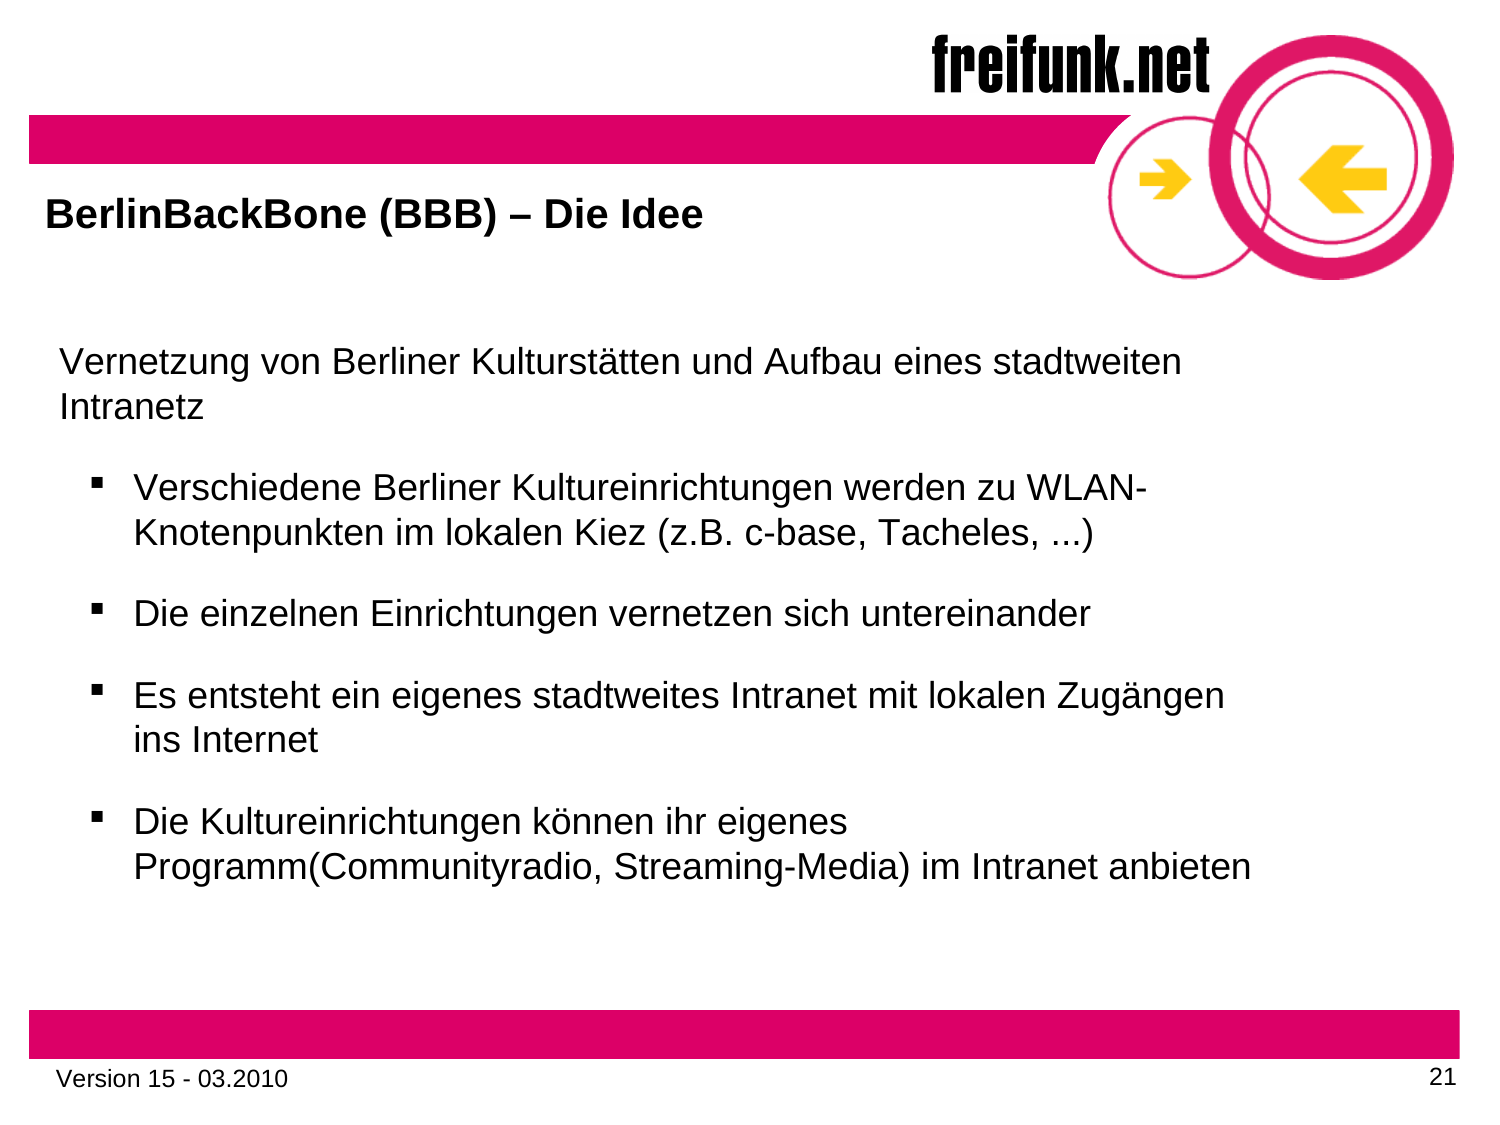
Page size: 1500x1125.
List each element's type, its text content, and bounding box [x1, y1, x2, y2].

text_box BerlinBackBone (BBB) – Die Idee [44, 187, 1100, 267]
picture [932, 34, 1454, 280]
text_box Vernetzung von Berliner Kulturstätten und Aufbau eines stadtweiten Intranetz Verschiedene Berliner Kultureinrichtungen werden zu WLAN-Knotenpunkten im lokalen Kiez (z.B. c-base, Tacheles, ...) Die einzelnen Einrichtungen vernetzen sich untereinander Es entsteht ein eigenes stadtweites Intranet mit lokalen Zugängen ins Internet Die Kultureinrichtungen können ihr eigenes Programm(Communityradio, Streaming-Media) im Intranet anbieten [59, 337, 1288, 976]
